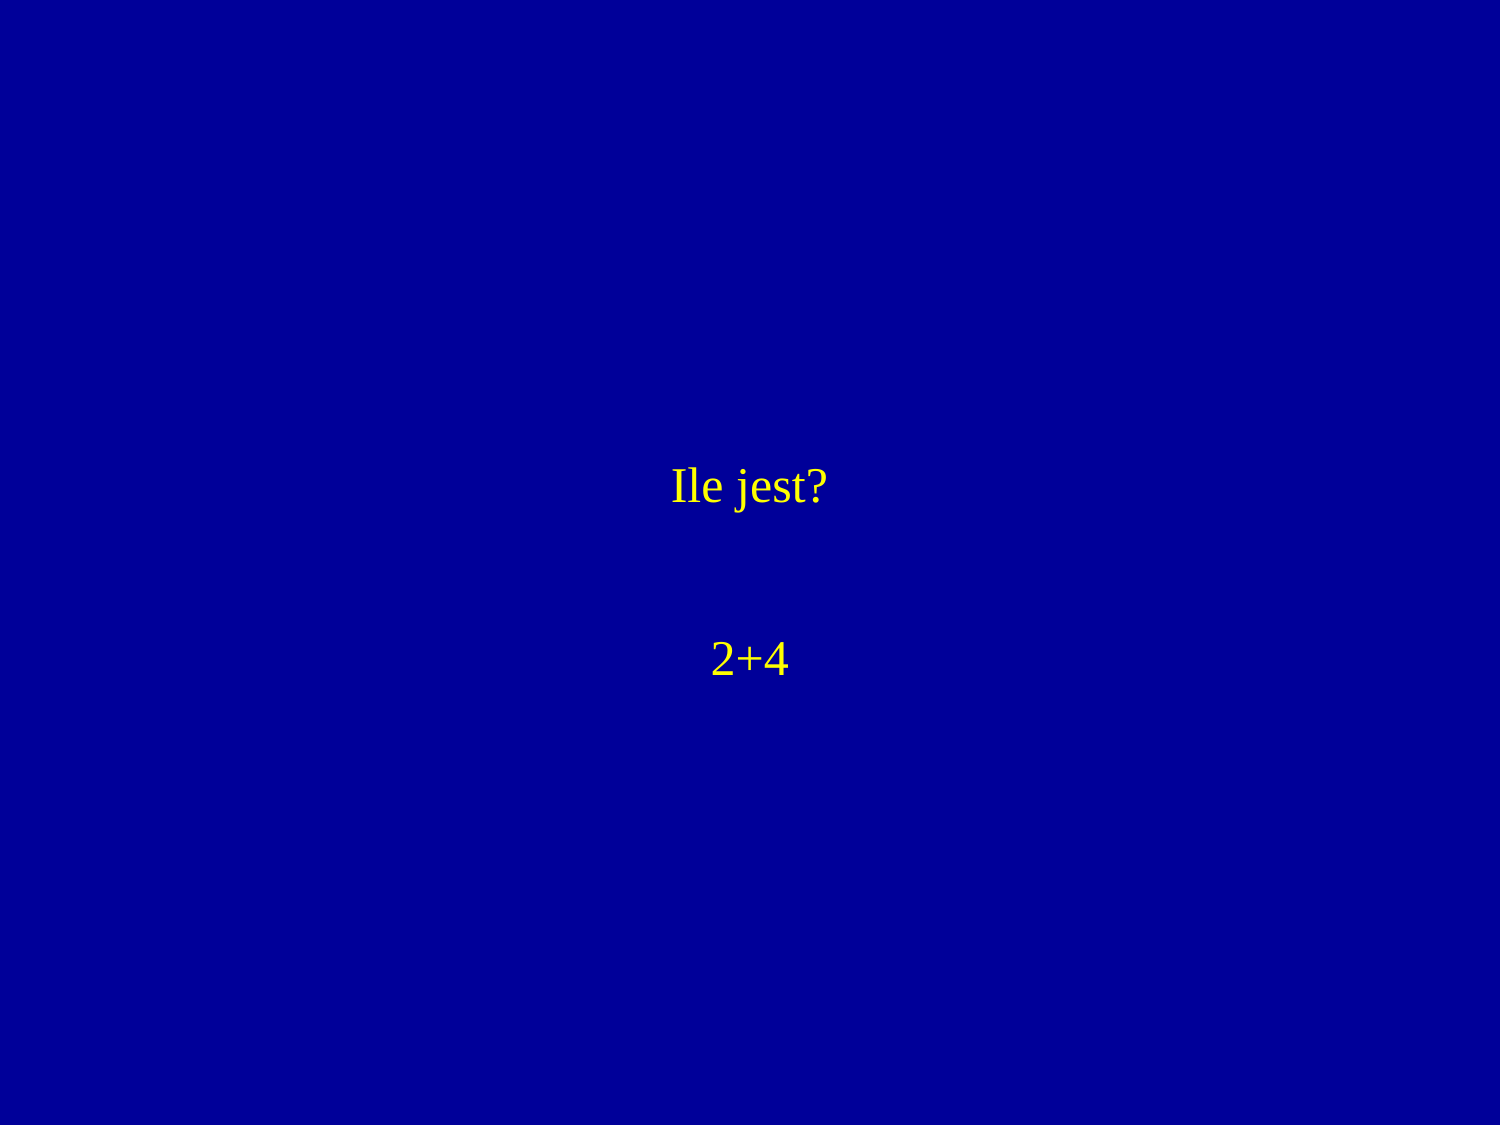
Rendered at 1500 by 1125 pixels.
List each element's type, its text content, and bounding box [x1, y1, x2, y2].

text_box Ile jest? 2+4 [656, 450, 844, 694]
